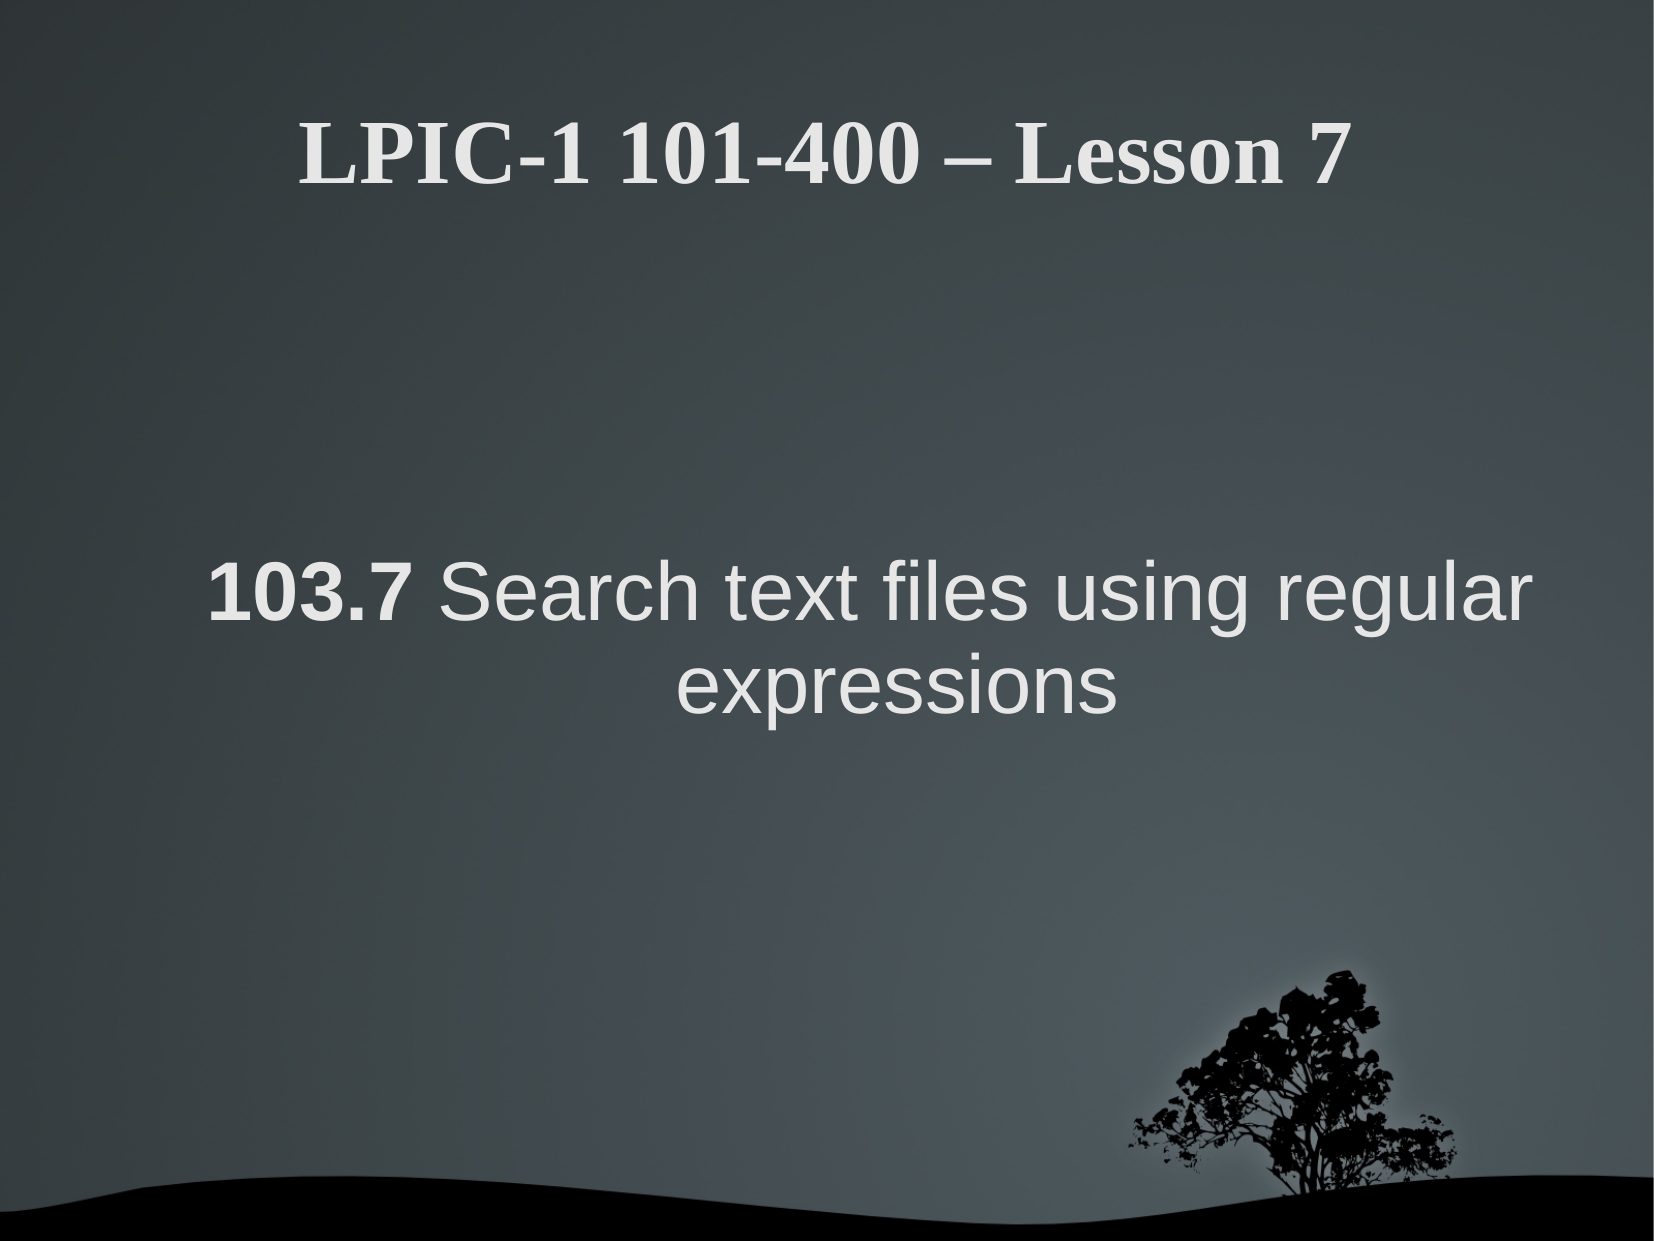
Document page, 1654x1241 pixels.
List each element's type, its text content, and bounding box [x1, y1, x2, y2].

list 103.7 Search text files using regular expressions [82, 290, 1571, 1109]
title LPIC-1 101-400 – Lesson 7 [82, 49, 1571, 257]
picture [0, 0, 1654, 1241]
